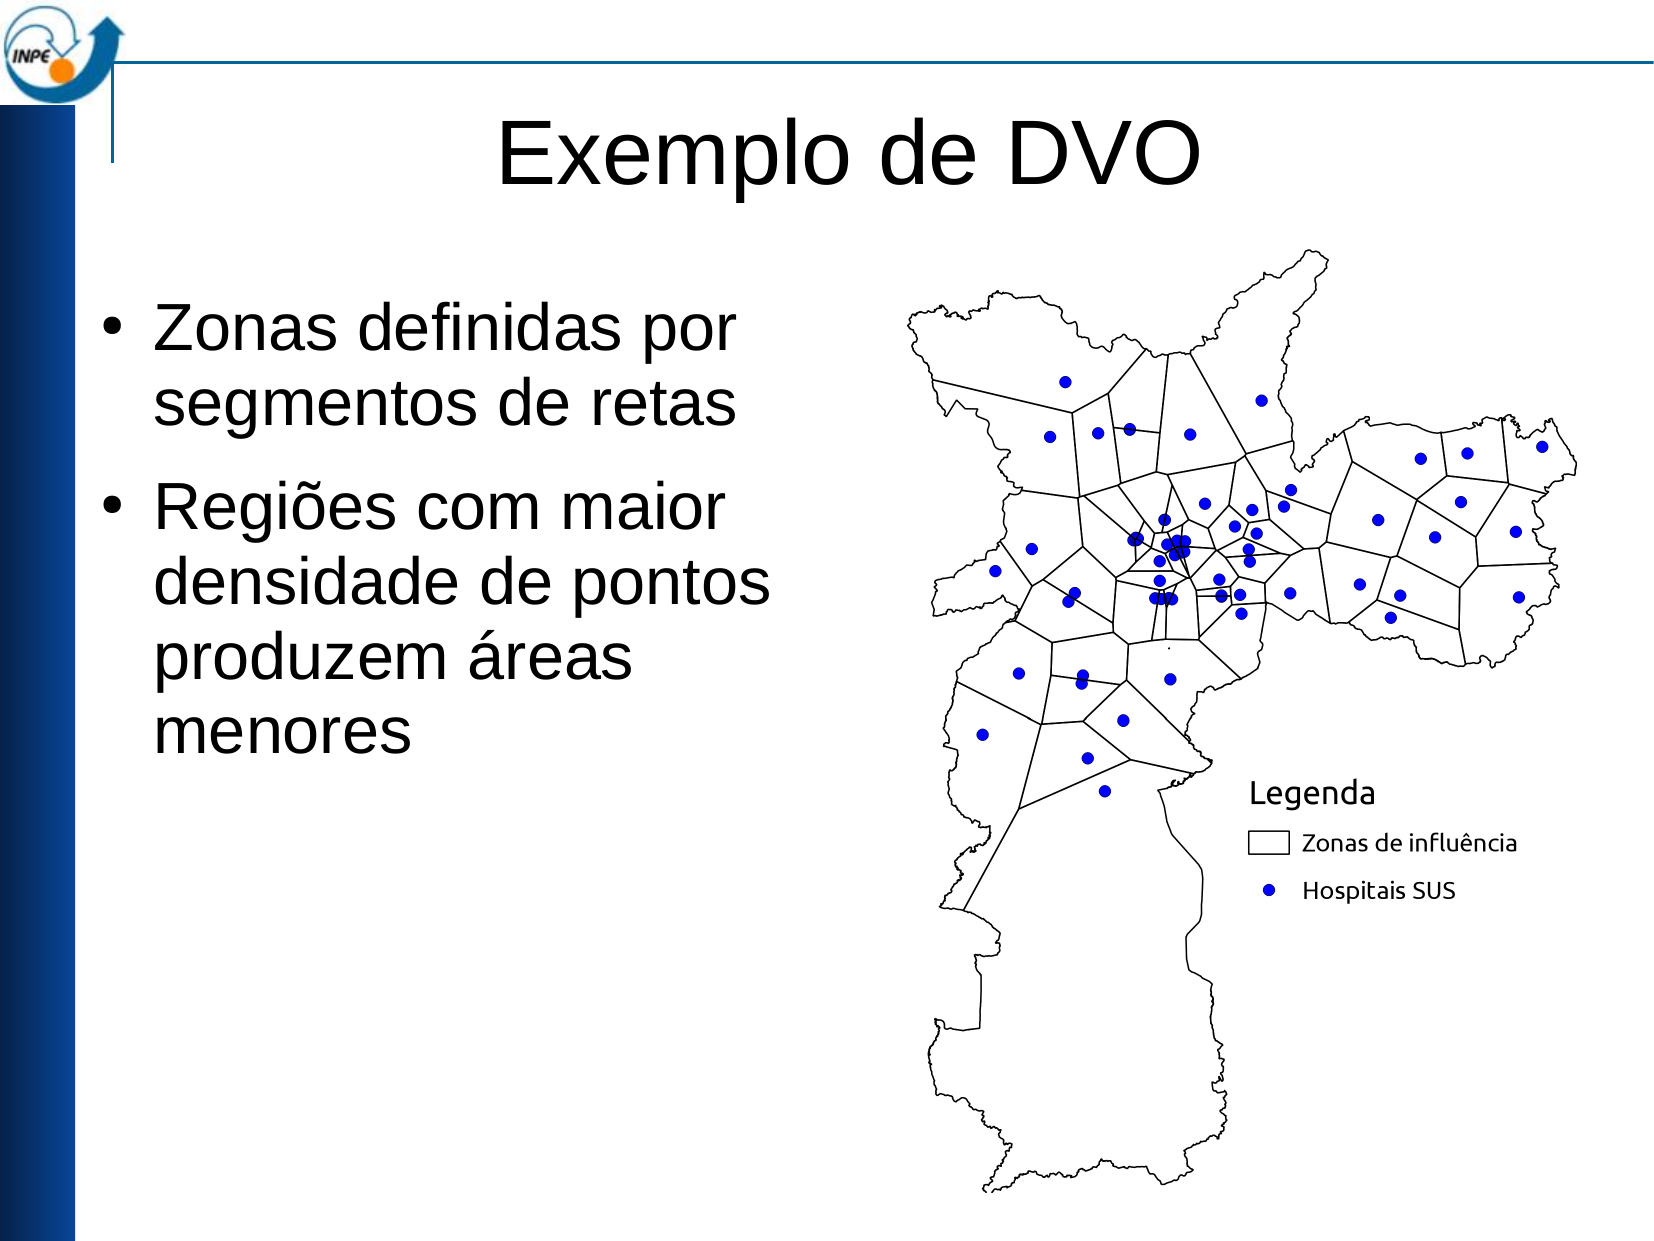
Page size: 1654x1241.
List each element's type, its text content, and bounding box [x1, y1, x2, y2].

picture [0, 0, 126, 105]
picture [897, 243, 1583, 1193]
list Zonas definidas por segmentos de retas Regiões com maior densidade de pontos produzem áreas menores [82, 290, 832, 1010]
title Exemplo de DVO [82, 49, 1619, 257]
